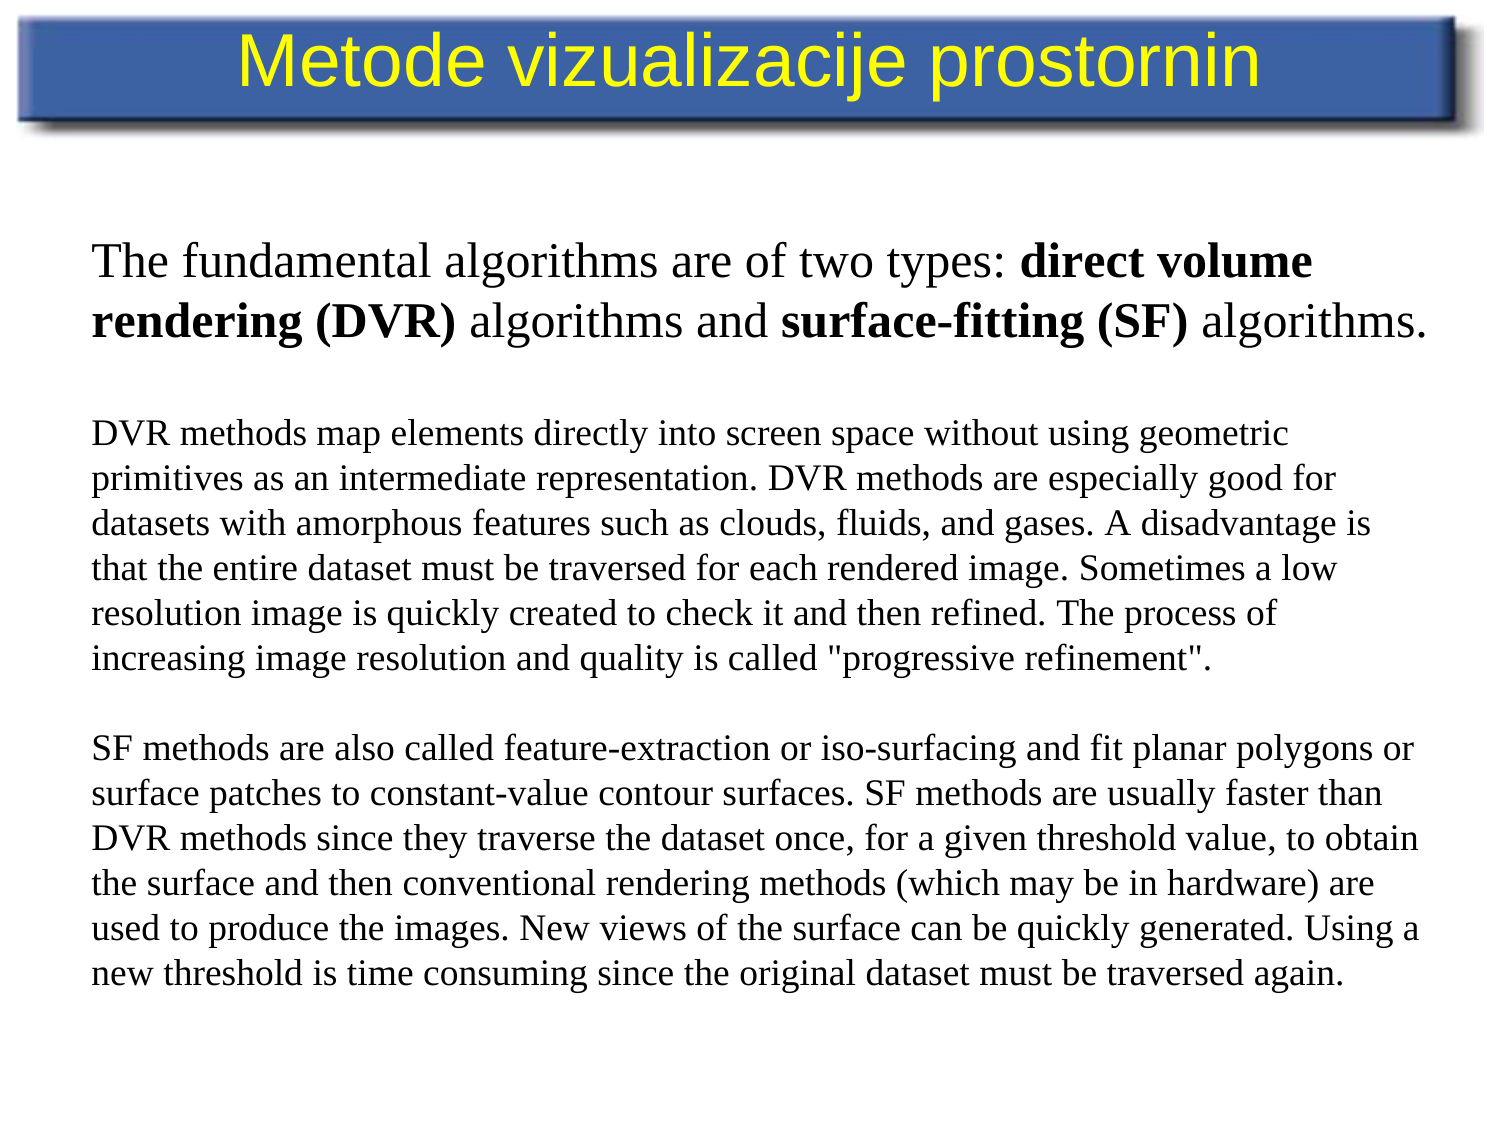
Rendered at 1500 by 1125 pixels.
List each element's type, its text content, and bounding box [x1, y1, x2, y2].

title Metode vizualizacije prostornin [112, 0, 1388, 114]
picture [16, 13, 1484, 141]
text_box The fundamental algorithms are of two types: direct volume rendering (DVR) algorithms and surface-fitting (SF) algorithms. DVR methods map elements directly into screen space without using geometric primitives as an intermediate representation. DVR methods are especially good for datasets with amorphous features such as clouds, fluids, and gases. A disadvantage is that the entire dataset must be traversed for each rendered image. Sometimes a low resolution image is quickly created to check it and then refined. The process of increasing image resolution and quality is called "progressive refinement". SF methods are also called feature-extraction or iso-surfacing and fit planar polygons or surface patches to constant-value contour surfaces. SF methods are usually faster than DVR methods since they traverse the dataset once, for a given threshold value, to obtain the surface and then conventional rendering methods (which may be in hardware) are used to produce the images. New views of the surface can be quickly generated. Using a new threshold is time consuming since the original dataset must be traversed again. [76, 219, 1447, 1001]
